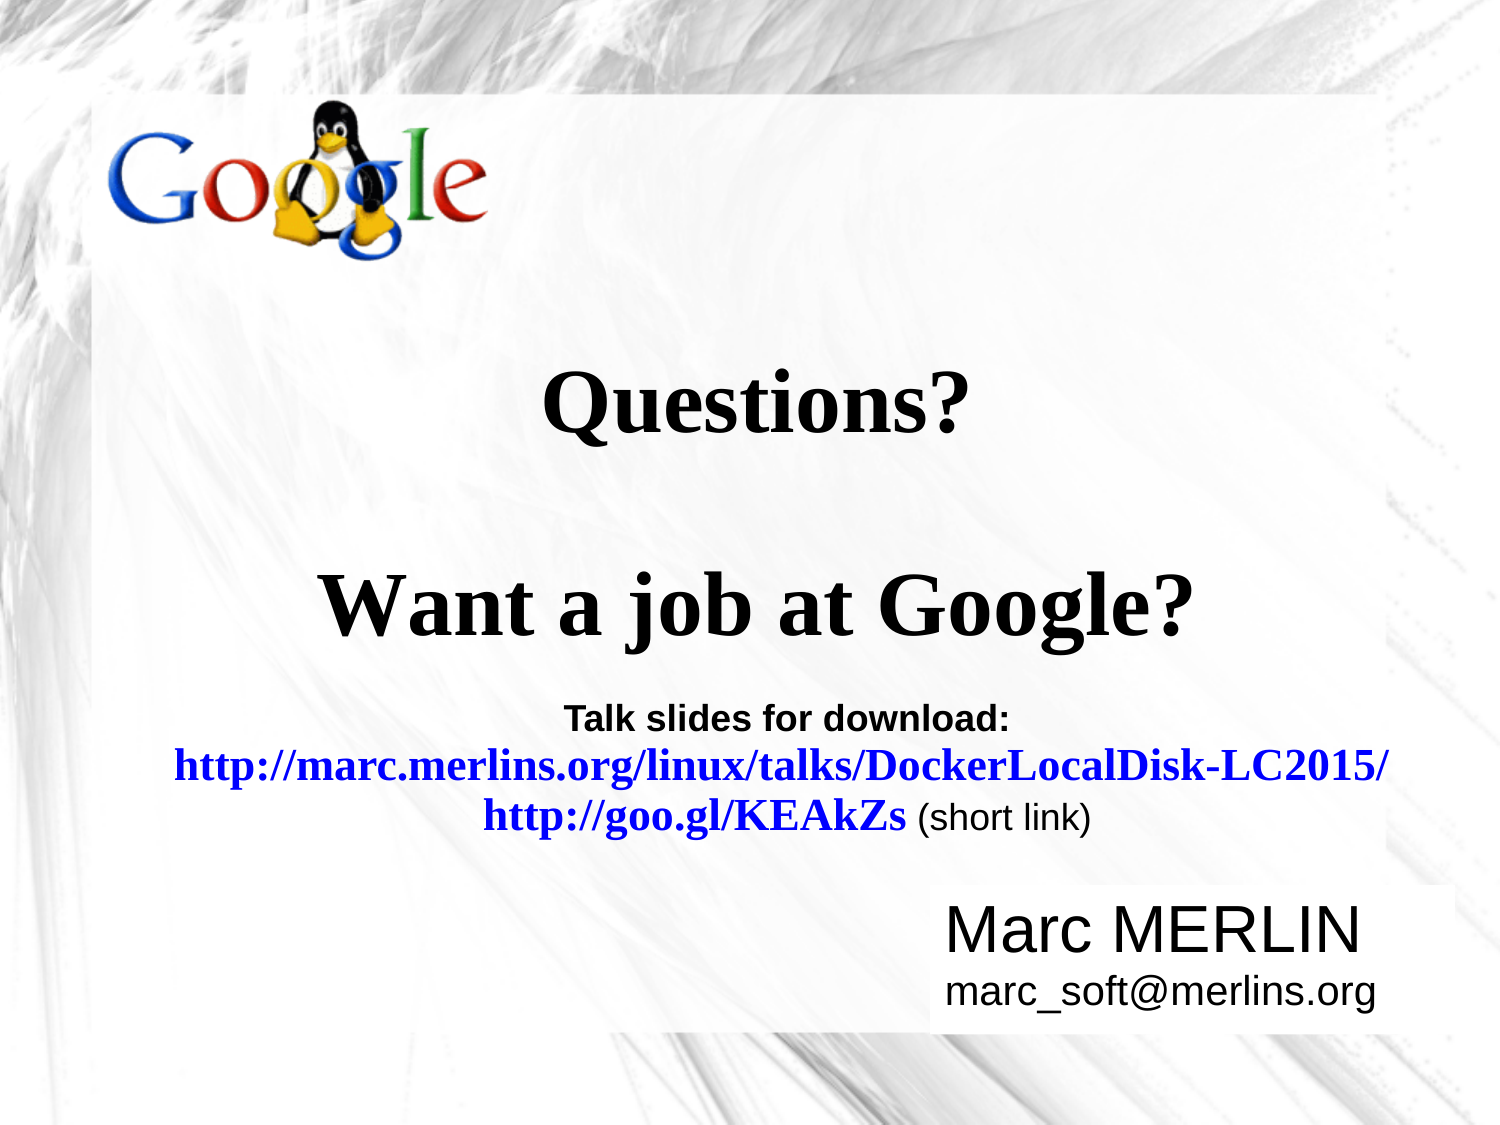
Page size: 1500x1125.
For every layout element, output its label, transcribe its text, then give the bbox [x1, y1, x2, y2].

title Questions? Want a job at Google? [255, 345, 1261, 661]
text_box Marc MERLIN marc_soft@merlins.org [930, 891, 1456, 1035]
picture [0, 0, 1500, 1125]
text_box Talk slides for download: http://marc.merlins.org/linux/talks/DockerLocalDisk-LC2015/ http://goo.gl/KEAkZs (short link) [120, 690, 1456, 891]
